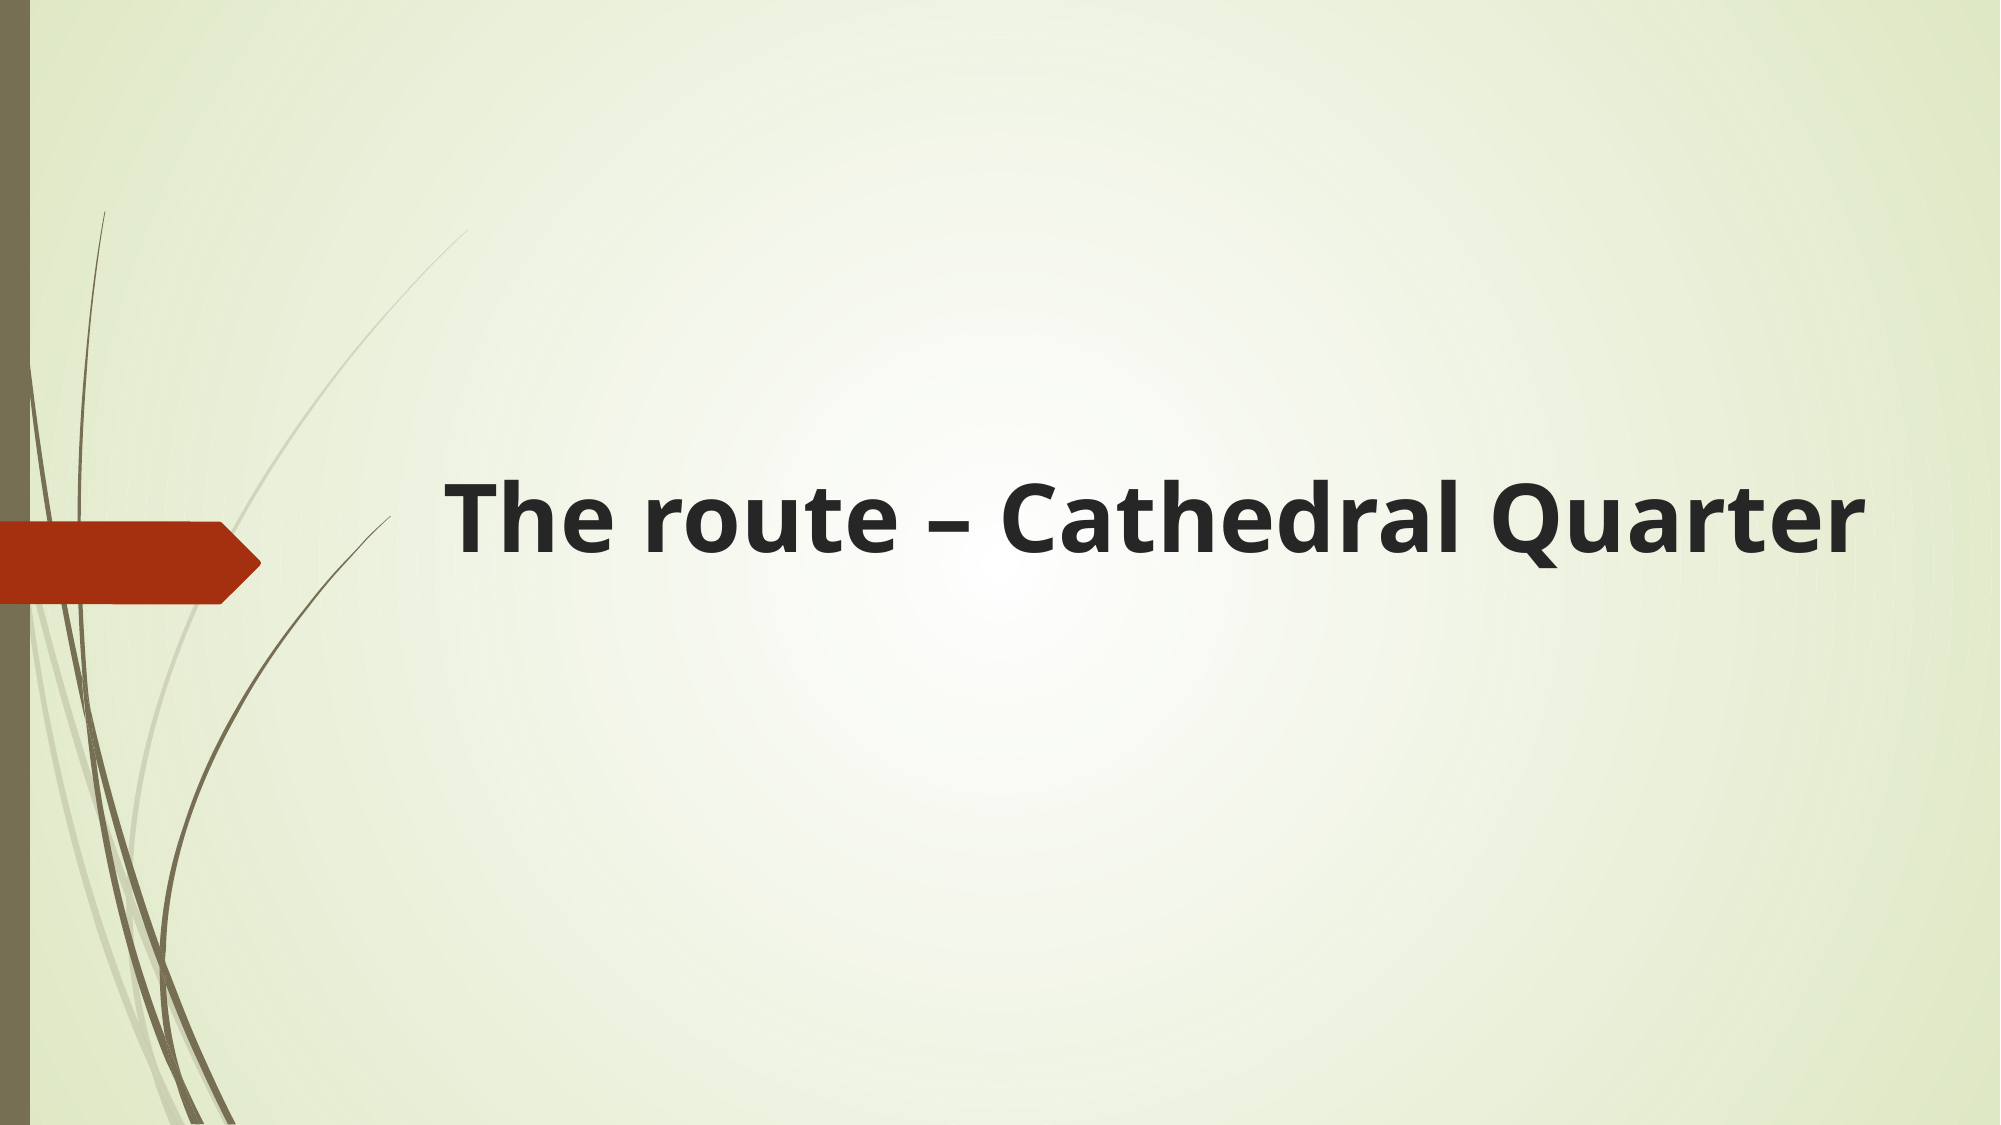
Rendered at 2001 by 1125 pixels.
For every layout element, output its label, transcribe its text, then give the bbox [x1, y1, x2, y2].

title The route – Cathedral Quarter [424, 337, 1888, 579]
